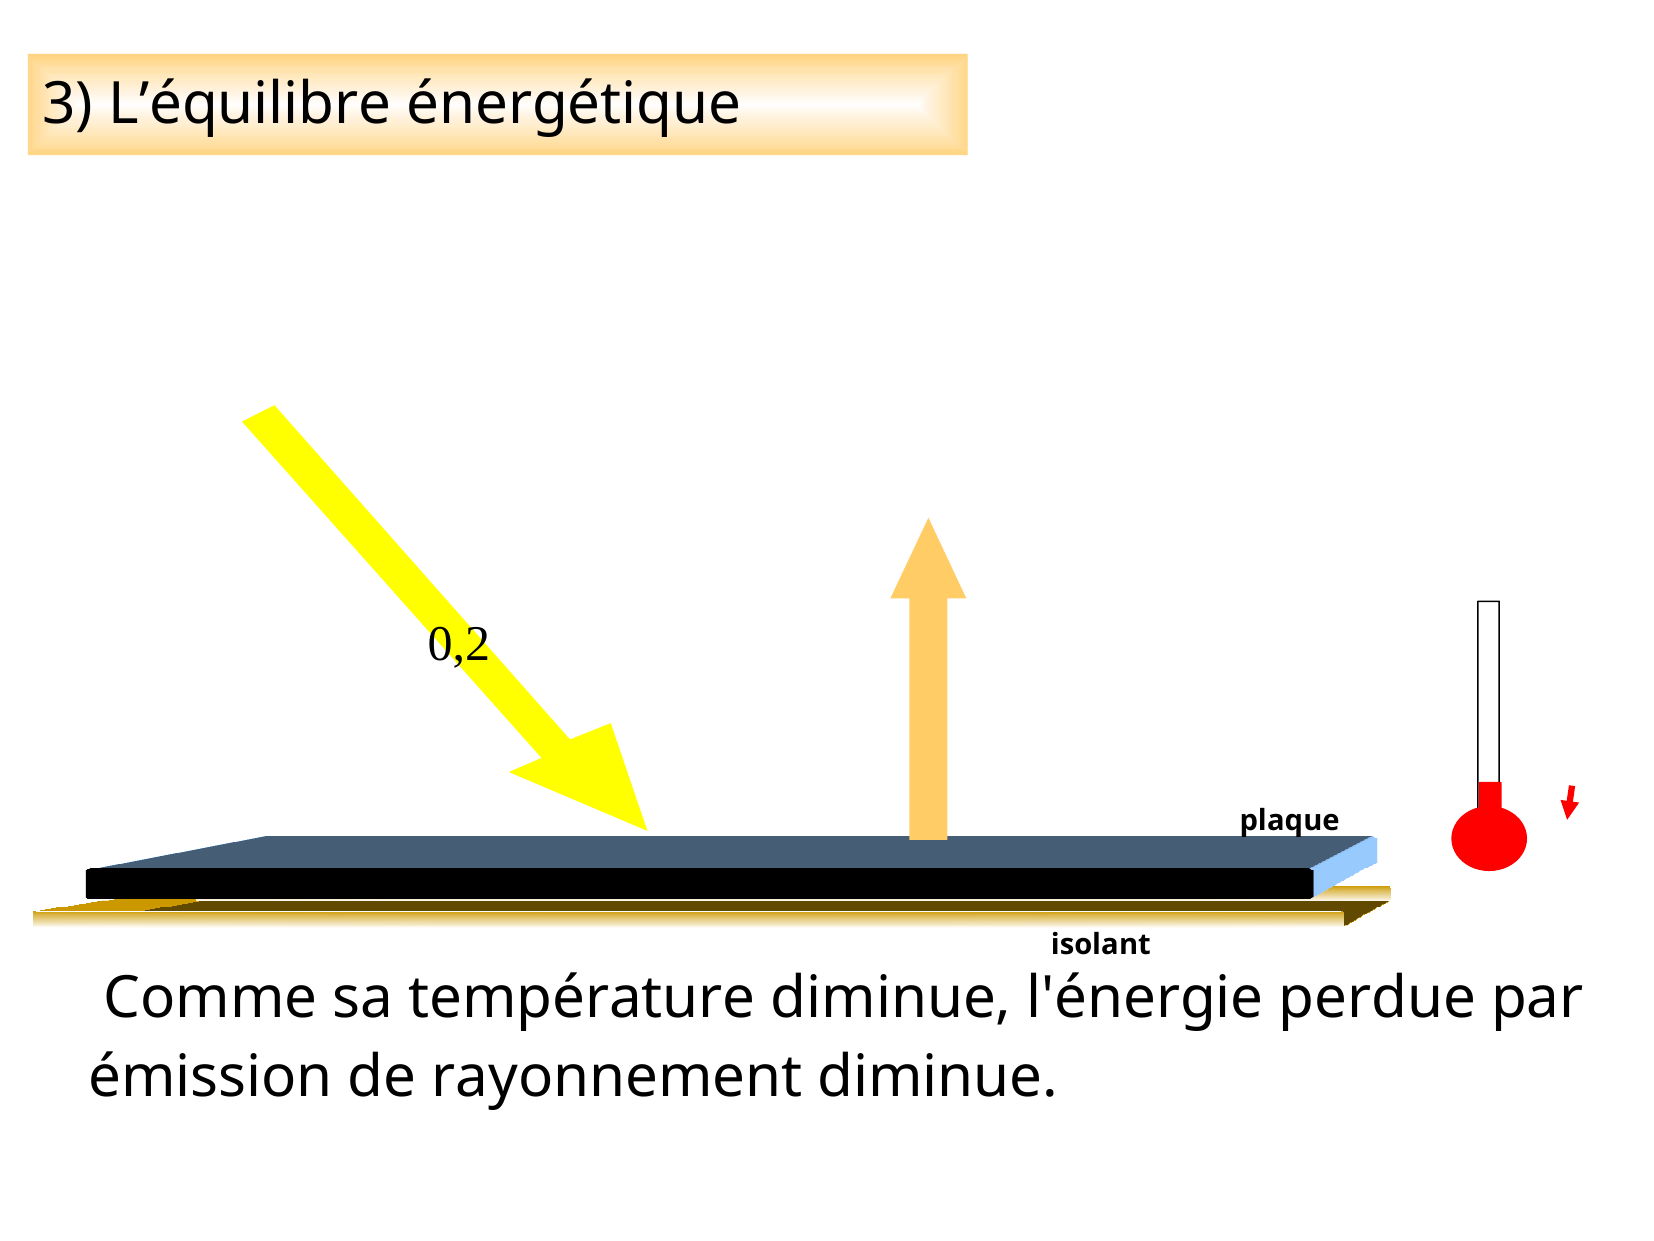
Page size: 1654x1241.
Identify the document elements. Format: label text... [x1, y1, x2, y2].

text_box 0,2 [427, 616, 518, 687]
text_box [478, 680, 648, 831]
text_box [890, 517, 967, 840]
text_box [27, 53, 968, 156]
text_box [1470, 601, 1527, 871]
text_box plaque [1224, 791, 1477, 866]
picture [21, 826, 1406, 939]
text_box [241, 405, 461, 630]
text_box Comme sa température diminue, l'énergie perdue par émission de rayonnement diminue. [73, 947, 1611, 1201]
text_box 3) L’équilibre énergétique [27, 53, 967, 155]
text_box isolant [1036, 915, 1288, 947]
